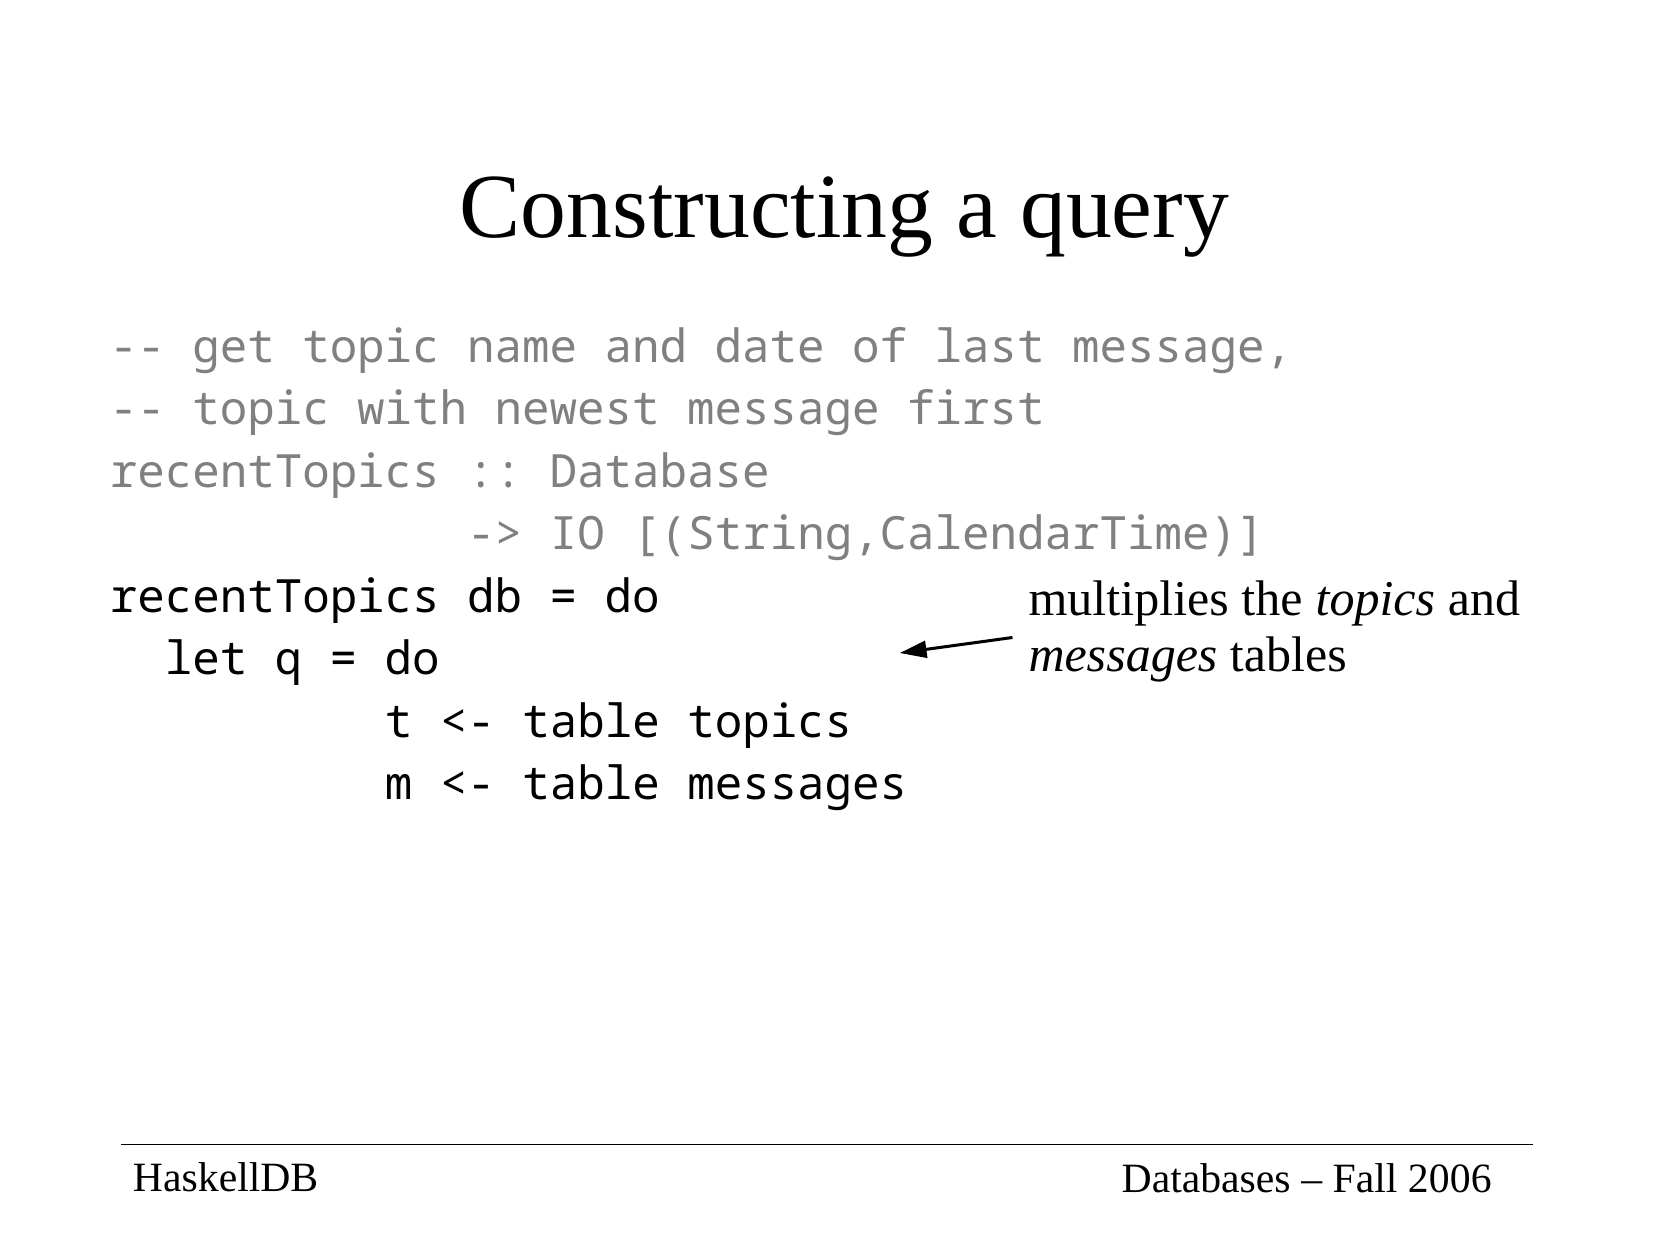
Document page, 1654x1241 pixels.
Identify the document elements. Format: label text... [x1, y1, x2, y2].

text_box -- get topic name and date of last message, -- topic with newest message first recentTopics :: Database -> IO [(String,CalendarTime)] recentTopics db = do let q = do t <- table topics m <- table messages [109, 312, 1563, 1113]
title Constructing a query [121, 102, 1534, 311]
text_box multiplies the topics and messages tables [1028, 571, 1521, 693]
